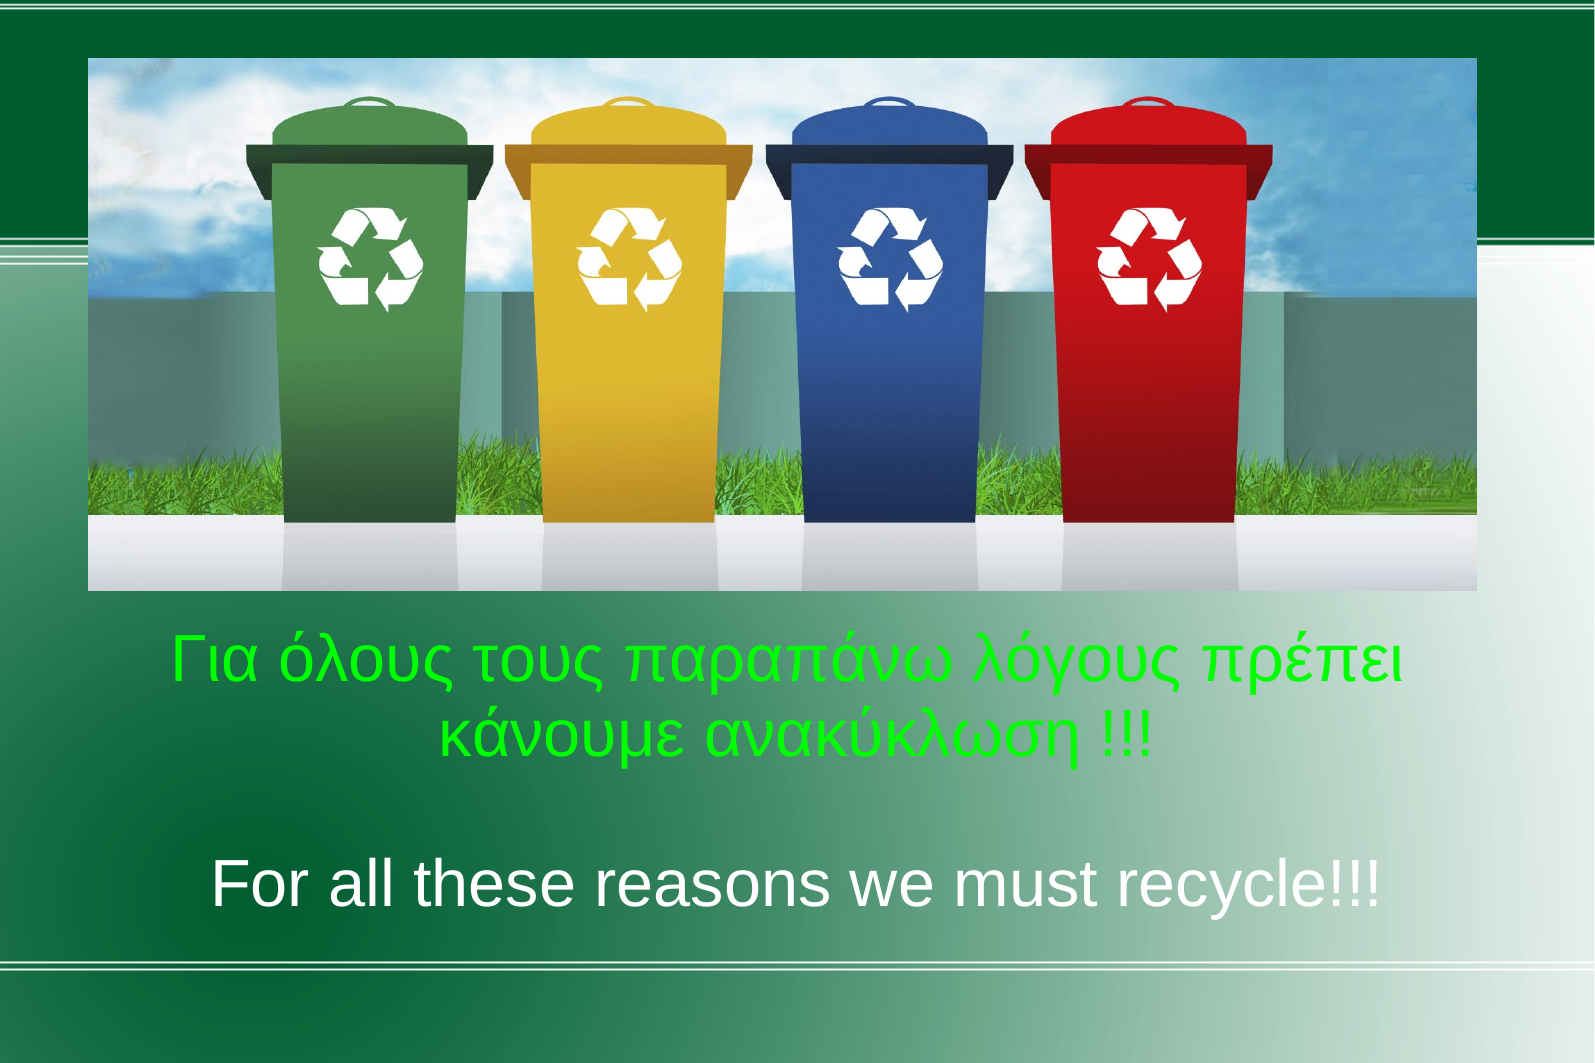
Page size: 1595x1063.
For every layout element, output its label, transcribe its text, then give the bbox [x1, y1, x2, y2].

subtitle Για όλους τους παραπάνω λόγους πρέπει κάνουμε ανακύκλωση !!! For all these reasons we must recycle!!! [79, 23, 1515, 921]
picture [0, 0, 1595, 1063]
